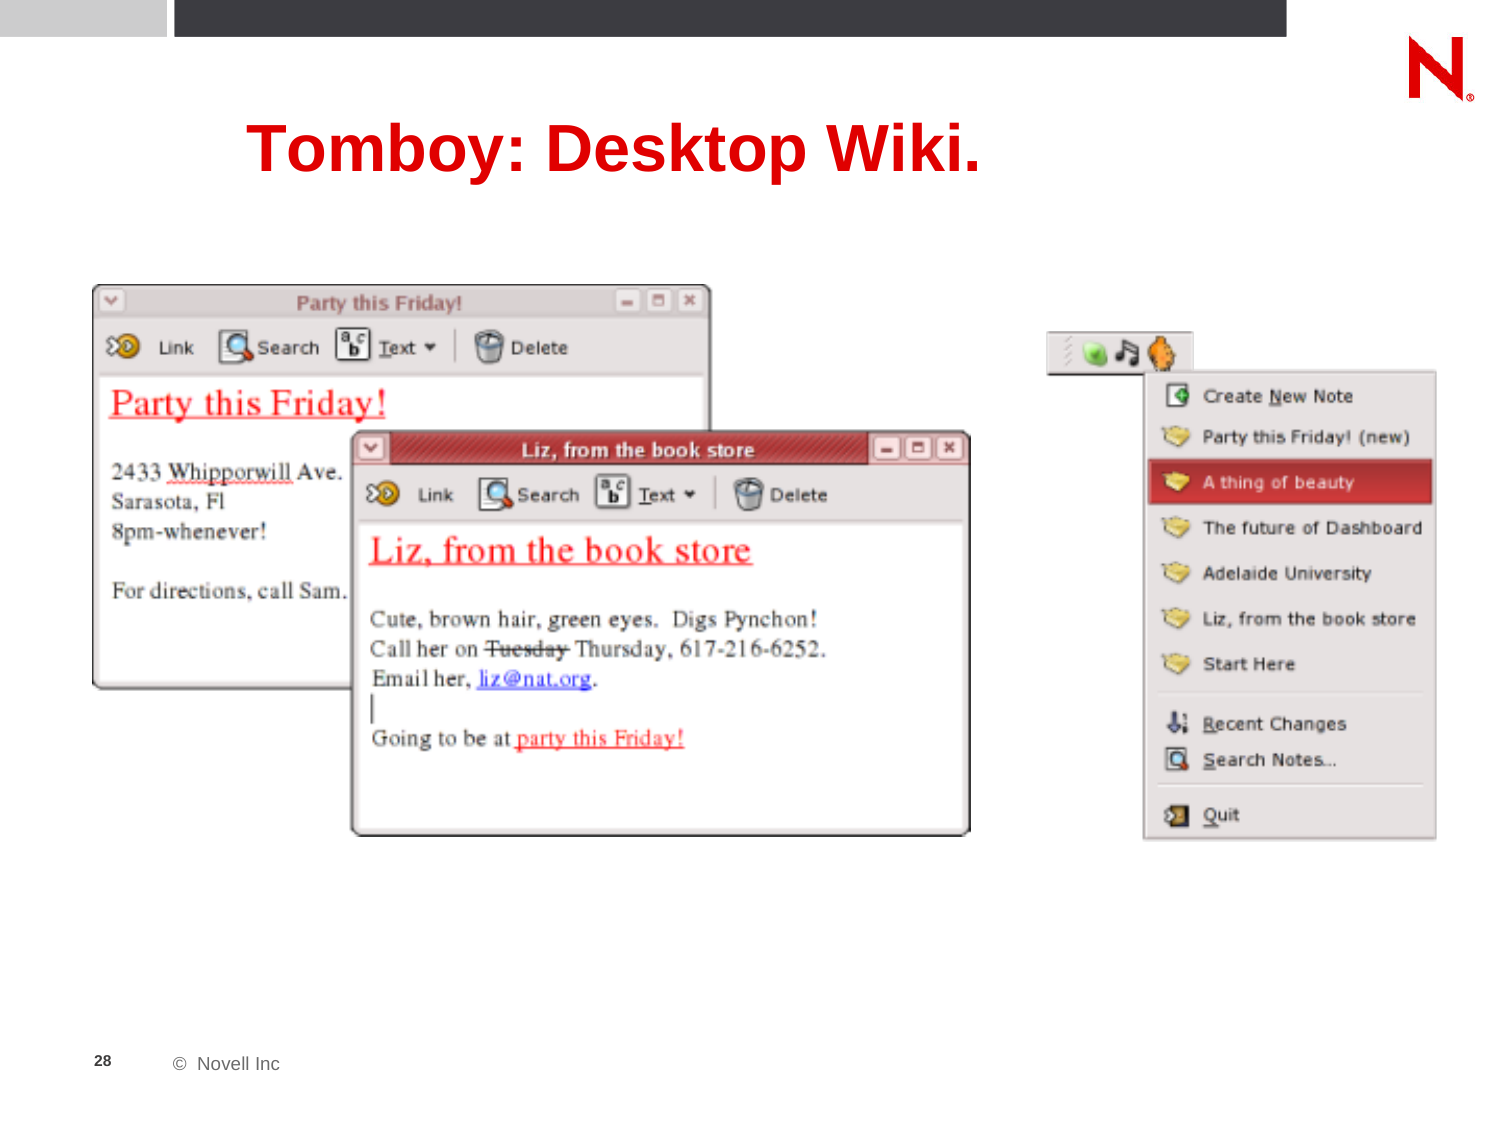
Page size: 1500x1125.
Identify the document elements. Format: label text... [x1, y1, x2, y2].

picture [1404, 32, 1477, 105]
title Tomboy: Desktop Wiki. [246, 68, 1409, 231]
picture [92, 284, 971, 837]
picture [1039, 326, 1447, 848]
